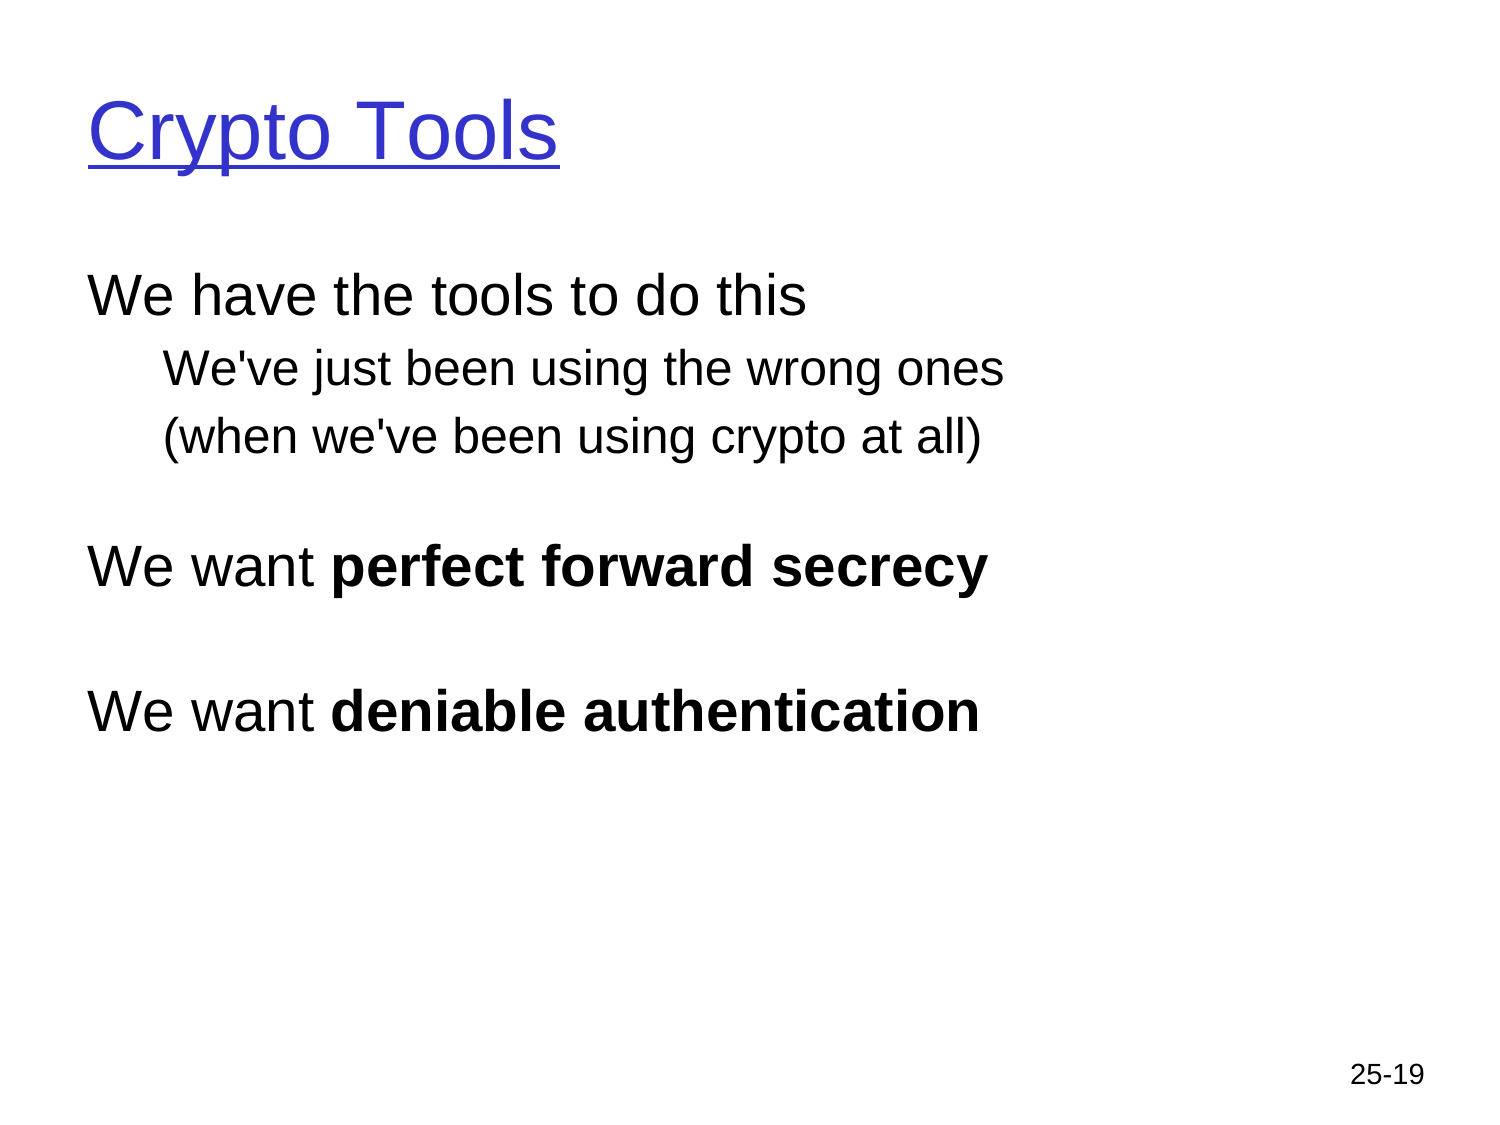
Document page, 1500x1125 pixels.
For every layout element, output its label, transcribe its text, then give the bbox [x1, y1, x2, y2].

list We have the tools to do this We've just been using the wrong ones (when we've been using crypto at all) We want perfect forward secrecy We want deniable authentication [87, 262, 1363, 1026]
title Crypto Tools [87, 23, 1363, 239]
